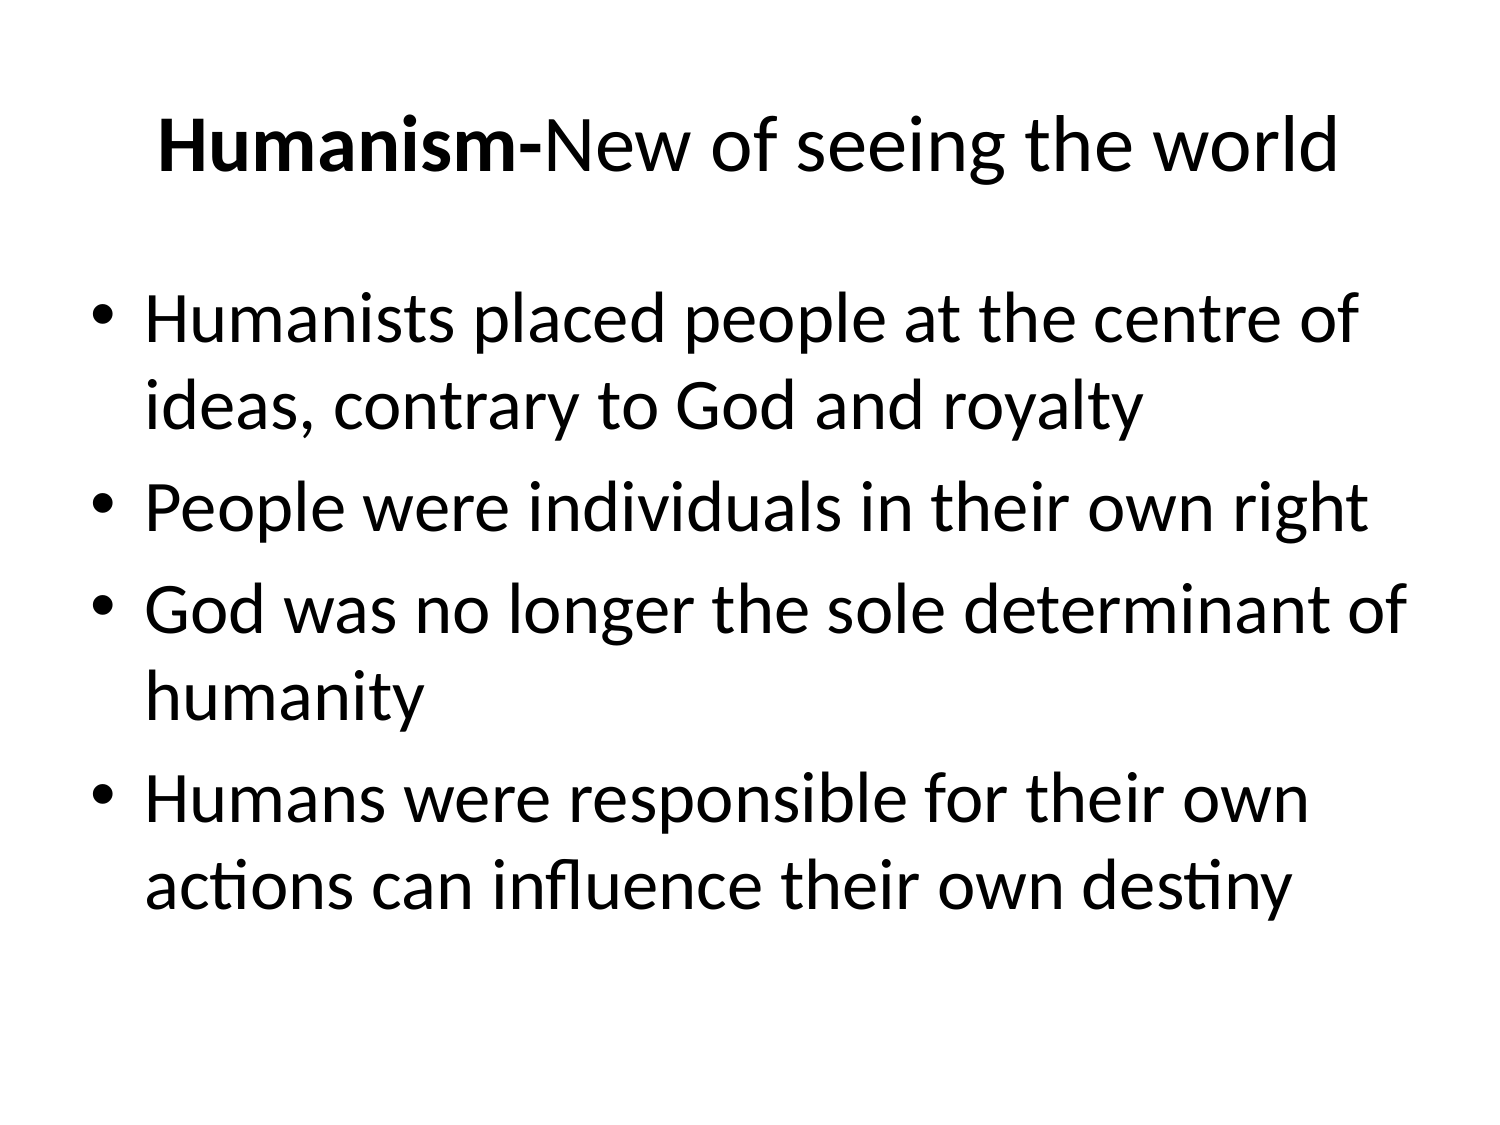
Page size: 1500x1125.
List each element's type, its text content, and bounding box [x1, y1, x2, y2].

title Humanism-New of seeing the world [75, 45, 1425, 233]
list Humanists placed people at the centre of ideas, contrary to God and royalty People were individuals in their own right God was no longer the sole determinant of humanity Humans were responsible for their own actions can influence their own destiny [75, 262, 1425, 1005]
